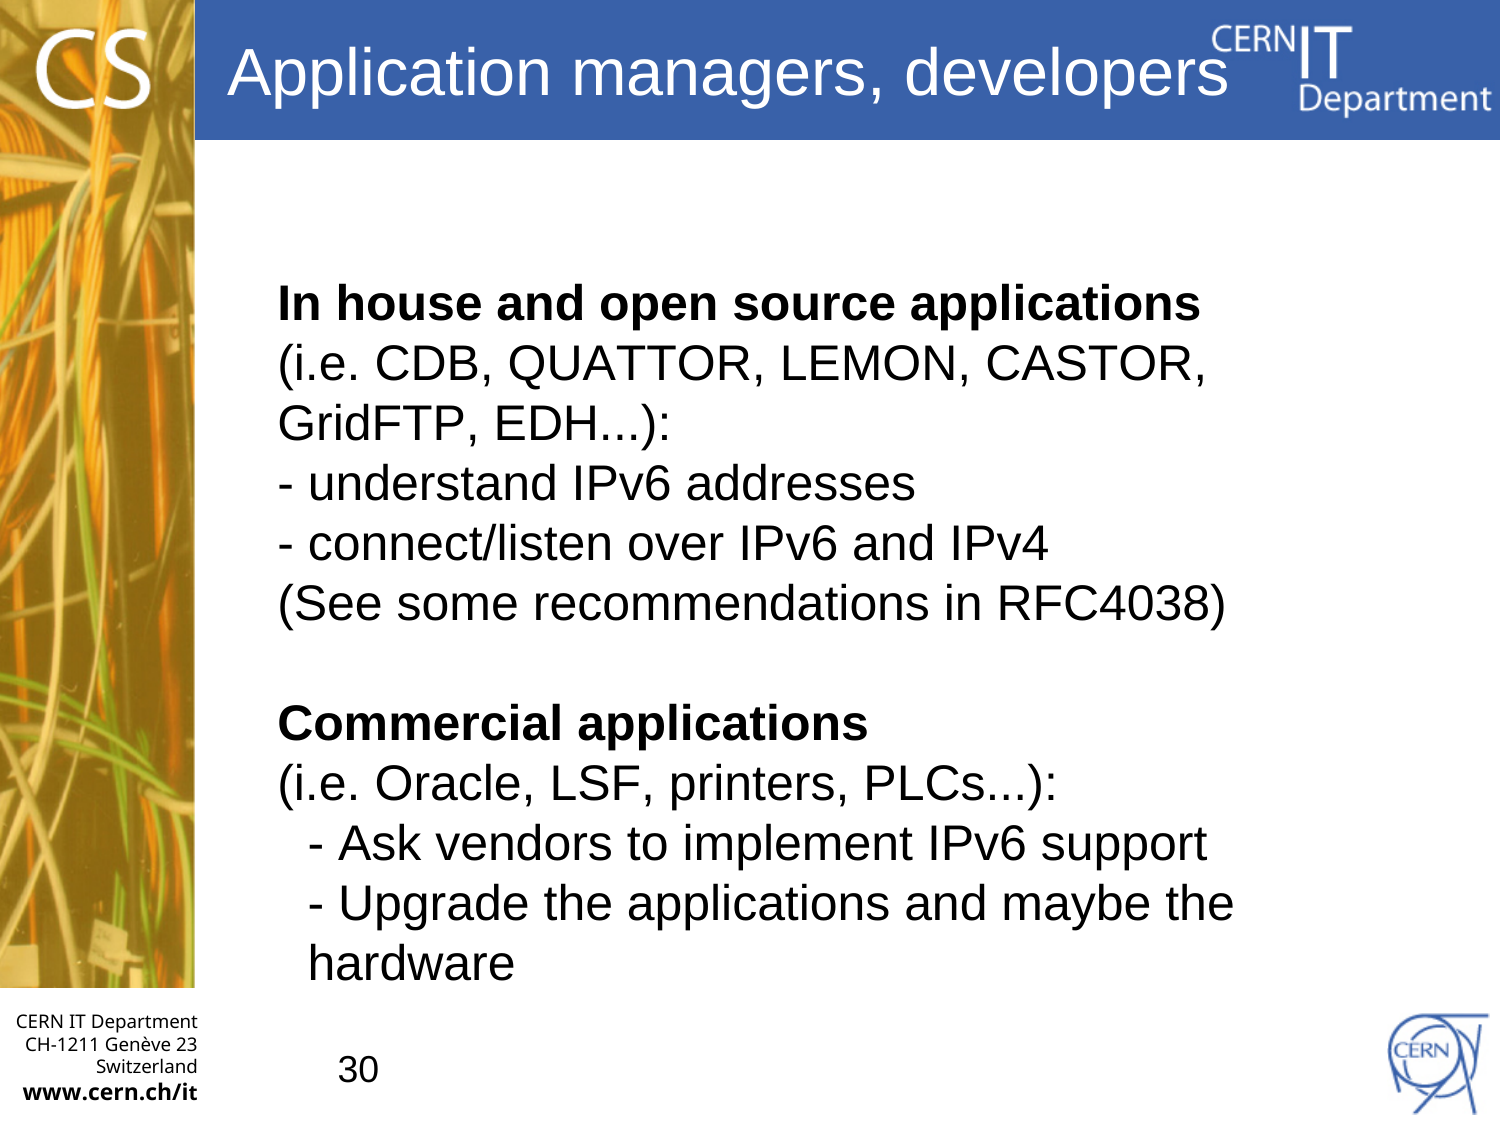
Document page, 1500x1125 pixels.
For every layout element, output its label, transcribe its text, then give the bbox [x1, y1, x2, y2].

picture [0, 0, 212, 988]
title Application managers, developers [212, 0, 1294, 157]
text_box In house and open source applications (i.e. CDB, QUATTOR, LEMON, CASTOR, GridFTP, EDH...): - understand IPv6 addresses - connect/listen over IPv6 and IPv4 (See some recommendations in RFC4038) Commercial applications (i.e. Oracle, LSF, printers, PLCs...): - Ask vendors to implement IPv6 support - Upgrade the applications and maybe the hardware [262, 262, 1388, 998]
picture [1387, 1012, 1490, 1115]
picture [1294, 0, 1500, 140]
